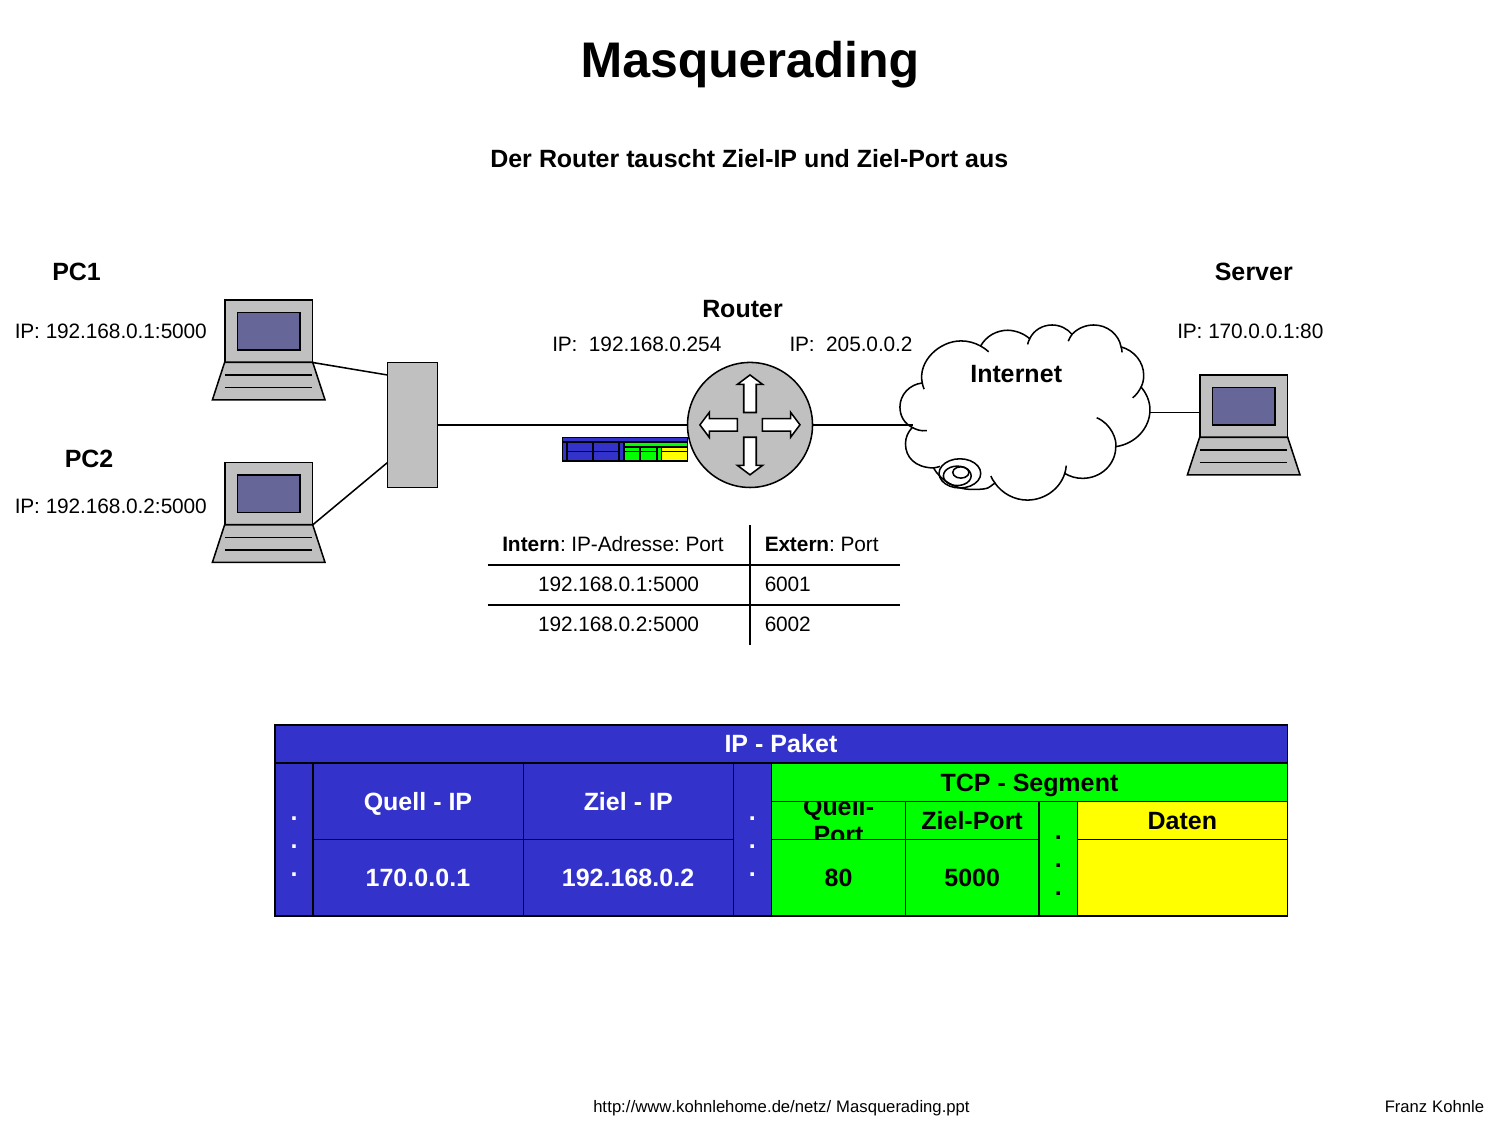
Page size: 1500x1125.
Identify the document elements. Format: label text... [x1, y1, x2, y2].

text_box Intern: IP-Adresse: Port [487, 524, 750, 564]
text_box 5000 [905, 839, 1040, 917]
text_box TCP - Segment [771, 763, 1288, 802]
text_box Quell-Port [771, 802, 905, 839]
text_box Der Router tauscht Ziel-IP und Ziel-Port aus [475, 137, 1025, 181]
text_box [212, 299, 325, 400]
text_box IP: 192.168.0.2:5000 [0, 487, 222, 527]
text_box 170.0.0.1 [313, 839, 523, 916]
text_box Masquerading [565, 24, 935, 97]
text_box ... [275, 763, 314, 916]
text_box IP: 192.168.0.1:5000 [0, 312, 222, 352]
text_box Internet [899, 324, 1150, 501]
text_box 6001 [751, 565, 901, 605]
text_box 192.168.0.2:5000 [487, 605, 749, 645]
text_box ... [1039, 802, 1078, 917]
text_box [212, 462, 325, 563]
text_box 6002 [751, 605, 901, 645]
text_box http://www.kohnlehome.de/netz/ Masquerading.ppt [578, 1089, 988, 1125]
text_box IP: 192.168.0.254 [537, 324, 737, 364]
text_box Franz Kohnle [1370, 1089, 1500, 1125]
text_box [562, 362, 813, 488]
text_box 192.168.0.1:5000 [487, 565, 749, 604]
text_box Quell - IP [314, 764, 524, 839]
text_box [387, 362, 438, 488]
text_box Extern: Port [750, 524, 901, 565]
text_box IP - Paket [274, 725, 1288, 764]
text_box ... [734, 764, 771, 916]
text_box Router [687, 287, 798, 331]
text_box Ziel-Port [905, 802, 1039, 839]
text_box IP: 205.0.0.2 [774, 324, 928, 364]
text_box IP: 170.0.0.1:80 [1162, 312, 1339, 352]
text_box [1078, 840, 1288, 916]
text_box Server [1199, 249, 1308, 294]
text_box Ziel - IP [524, 764, 734, 839]
text_box 192.168.0.2 [523, 839, 734, 916]
text_box 80 [771, 839, 905, 917]
text_box [1187, 375, 1300, 475]
text_box PC2 [50, 437, 129, 481]
text_box PC1 [37, 249, 116, 294]
text_box Daten [1078, 802, 1288, 840]
